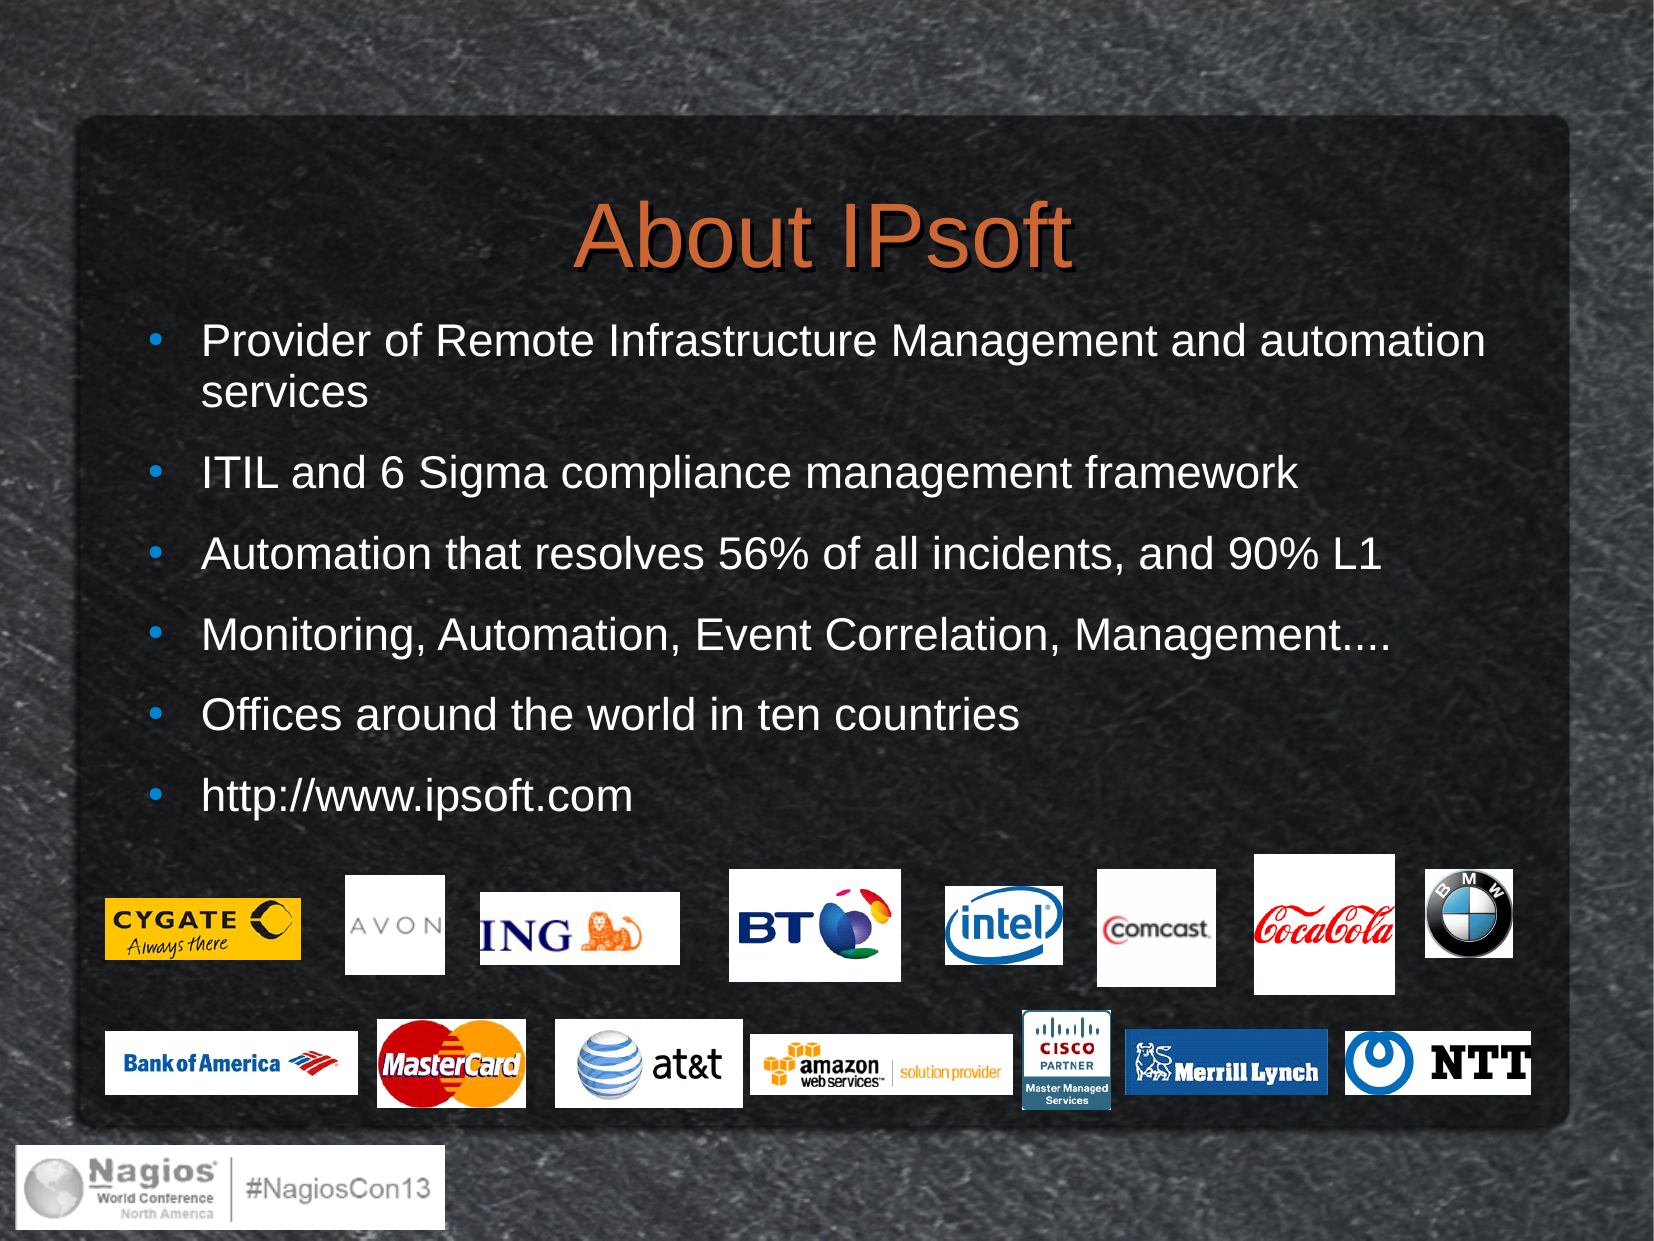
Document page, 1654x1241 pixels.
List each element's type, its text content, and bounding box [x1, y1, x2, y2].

list Provider of Remote Infrastructure Management and automation services ITIL and 6 Sigma compliance management framework Automation that resolves 56% of all incidents, and 90% L1 Monitoring, Automation, Event Correlation, Management.... Offices around the world in ten countries http://www.ipsoft.com [129, 315, 1518, 822]
picture [0, 0, 1654, 1241]
title About IPsoft [129, 118, 1518, 315]
